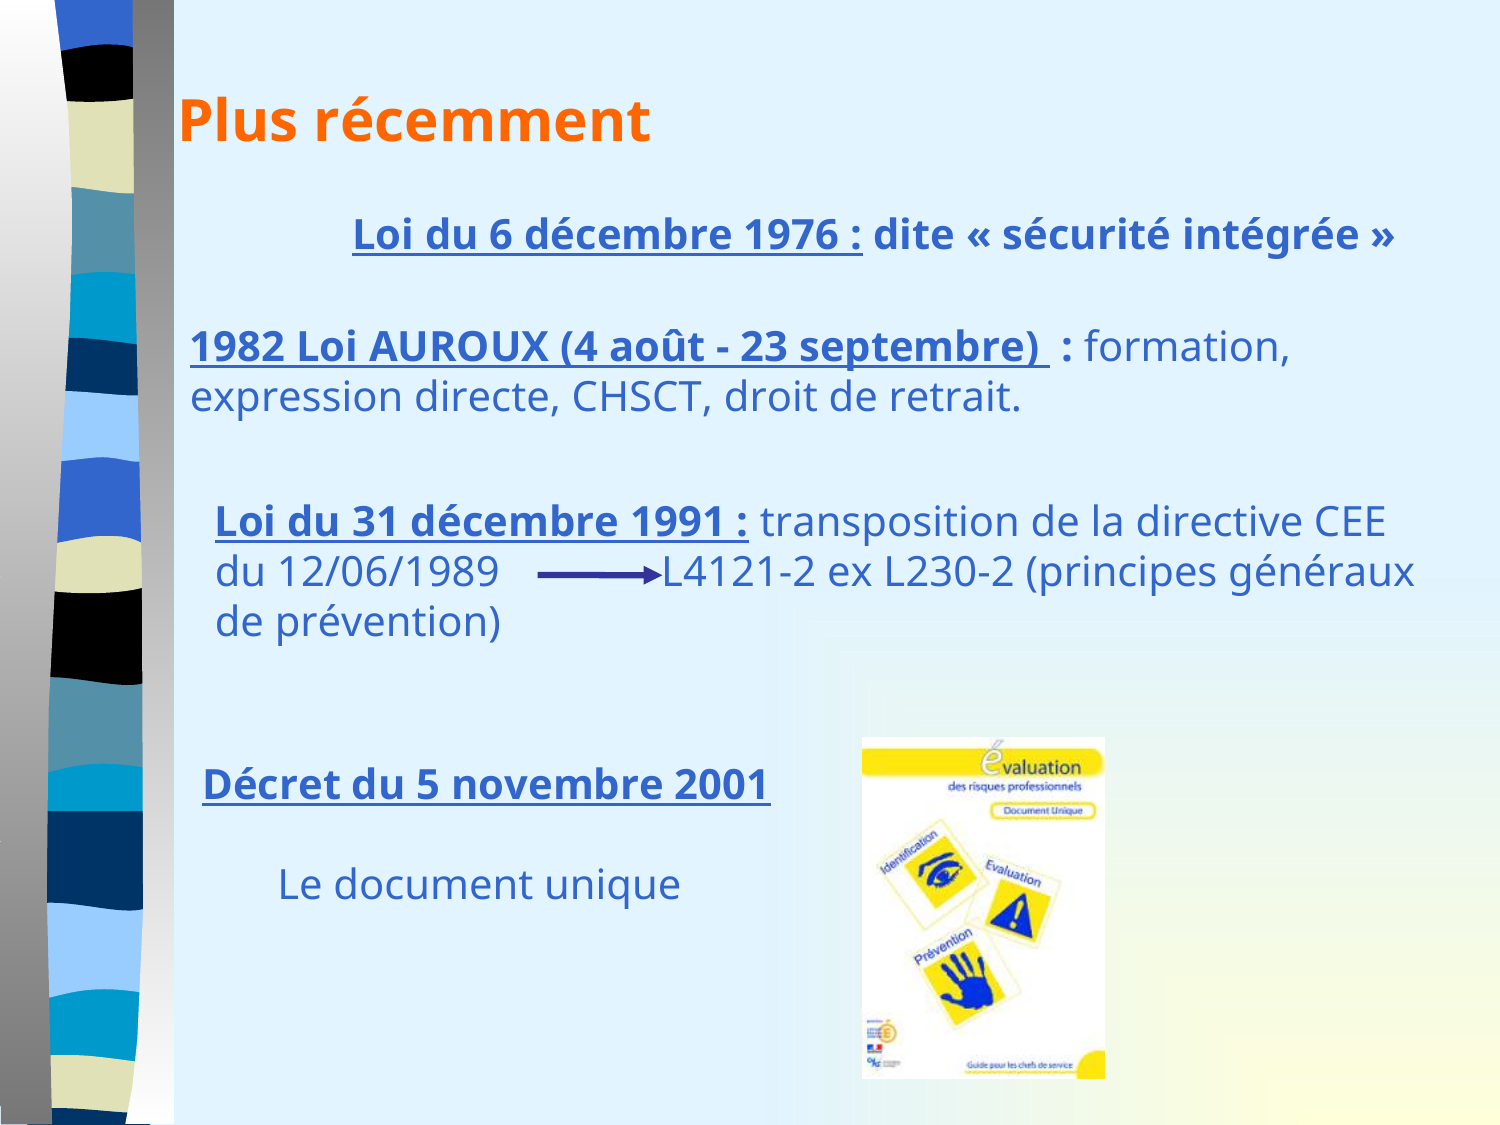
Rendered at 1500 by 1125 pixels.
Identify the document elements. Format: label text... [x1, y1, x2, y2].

text_box Le document unique [262, 849, 726, 916]
picture [862, 737, 1105, 1079]
text_box Loi du 31 décembre 1991 : transposition de la directive CEE du 12/06/1989 L4121-2 ex L230-2 (principes généraux de prévention) [200, 487, 1463, 653]
text_box 1982 Loi AUROUX (4 août - 23 septembre) : formation, expression directe, CHSCT, droit de retrait. [174, 312, 1451, 428]
text_box Loi du 6 décembre 1976 : dite « sécurité intégrée » [337, 200, 1500, 266]
text_box Décret du 5 novembre 2001 [187, 750, 813, 816]
text_box Plus récemment [162, 75, 963, 161]
